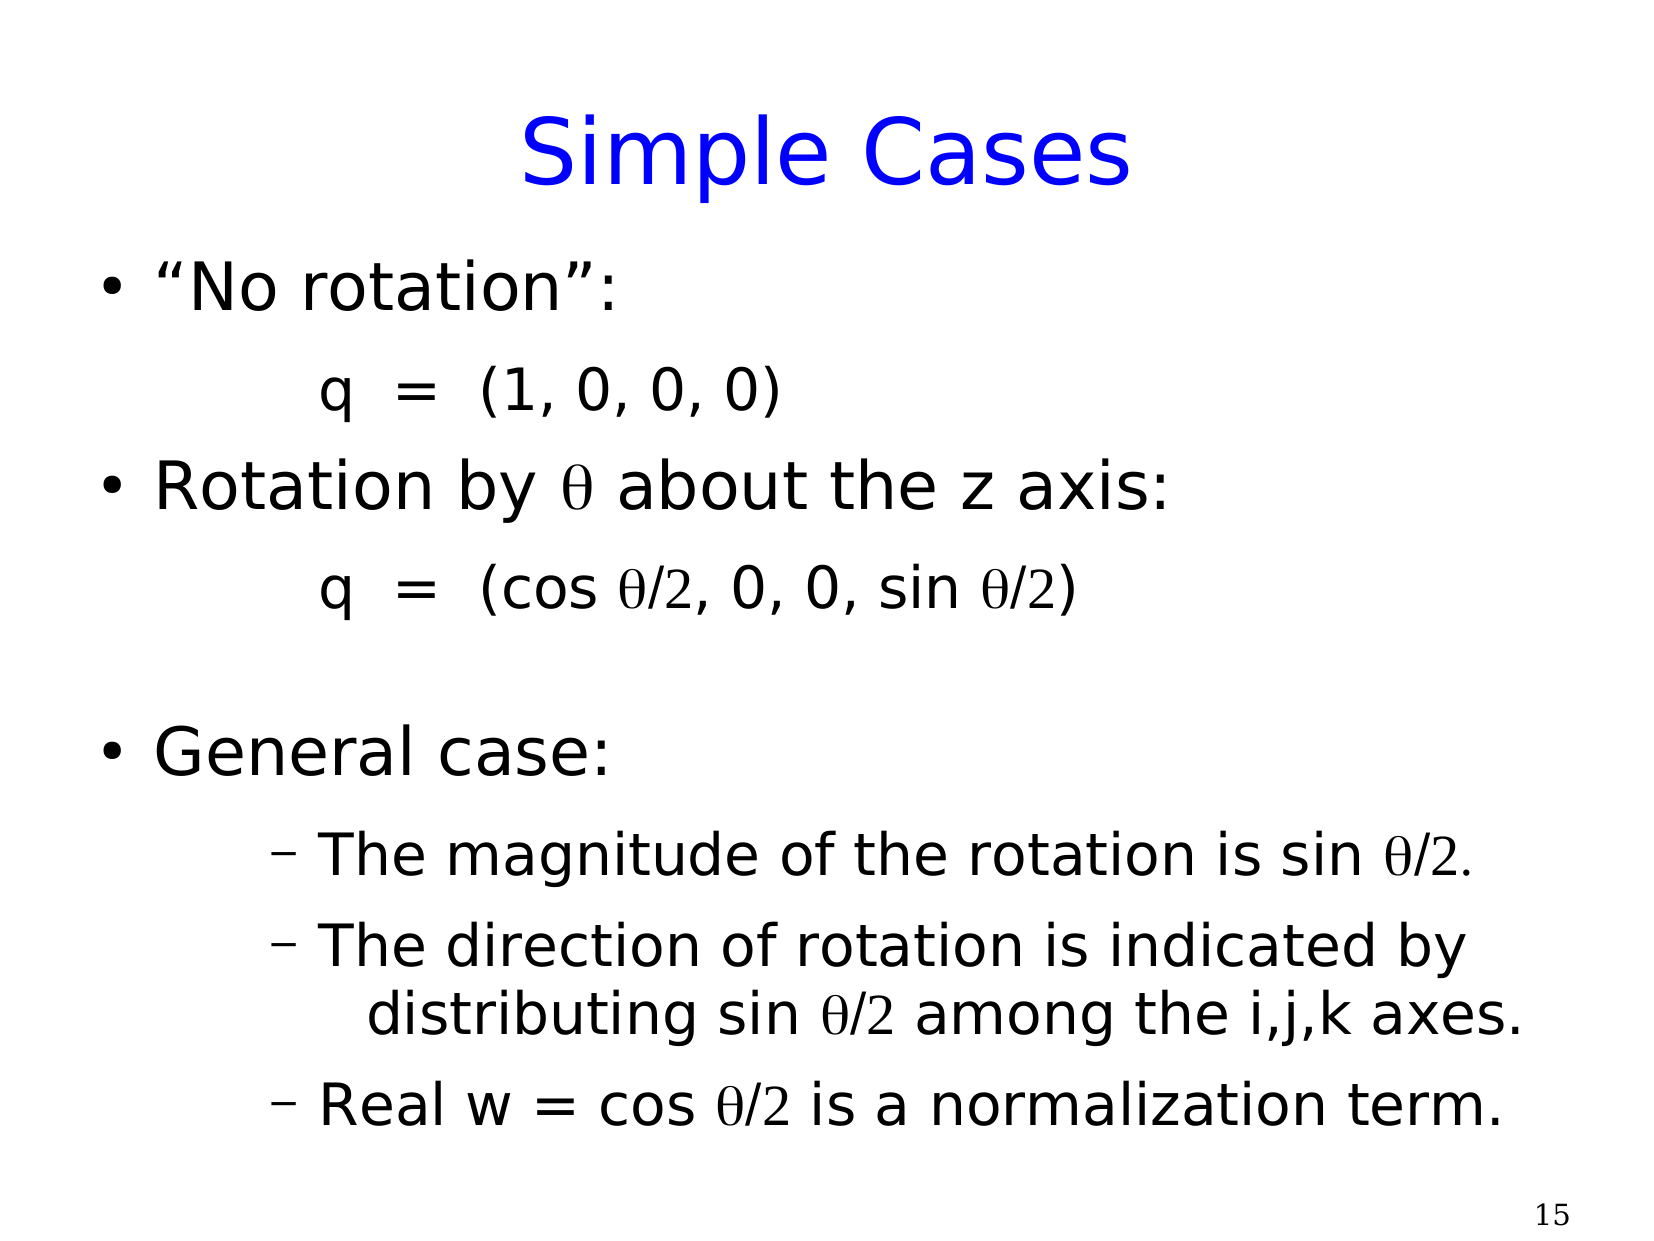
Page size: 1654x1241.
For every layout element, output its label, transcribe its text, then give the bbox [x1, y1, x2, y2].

list “No rotation”: q = (1, 0, 0, 0) Rotation by q about the z axis: q = (cos q/2, 0, 0, sin q/2) General case: The magnitude of the rotation is sin q/2. The direction of rotation is indicated by distributing sin q/2 among the i,j,k axes. Real w = cos q/2 is a normalization term. [82, 248, 1571, 1184]
title Simple Cases [82, 49, 1571, 248]
